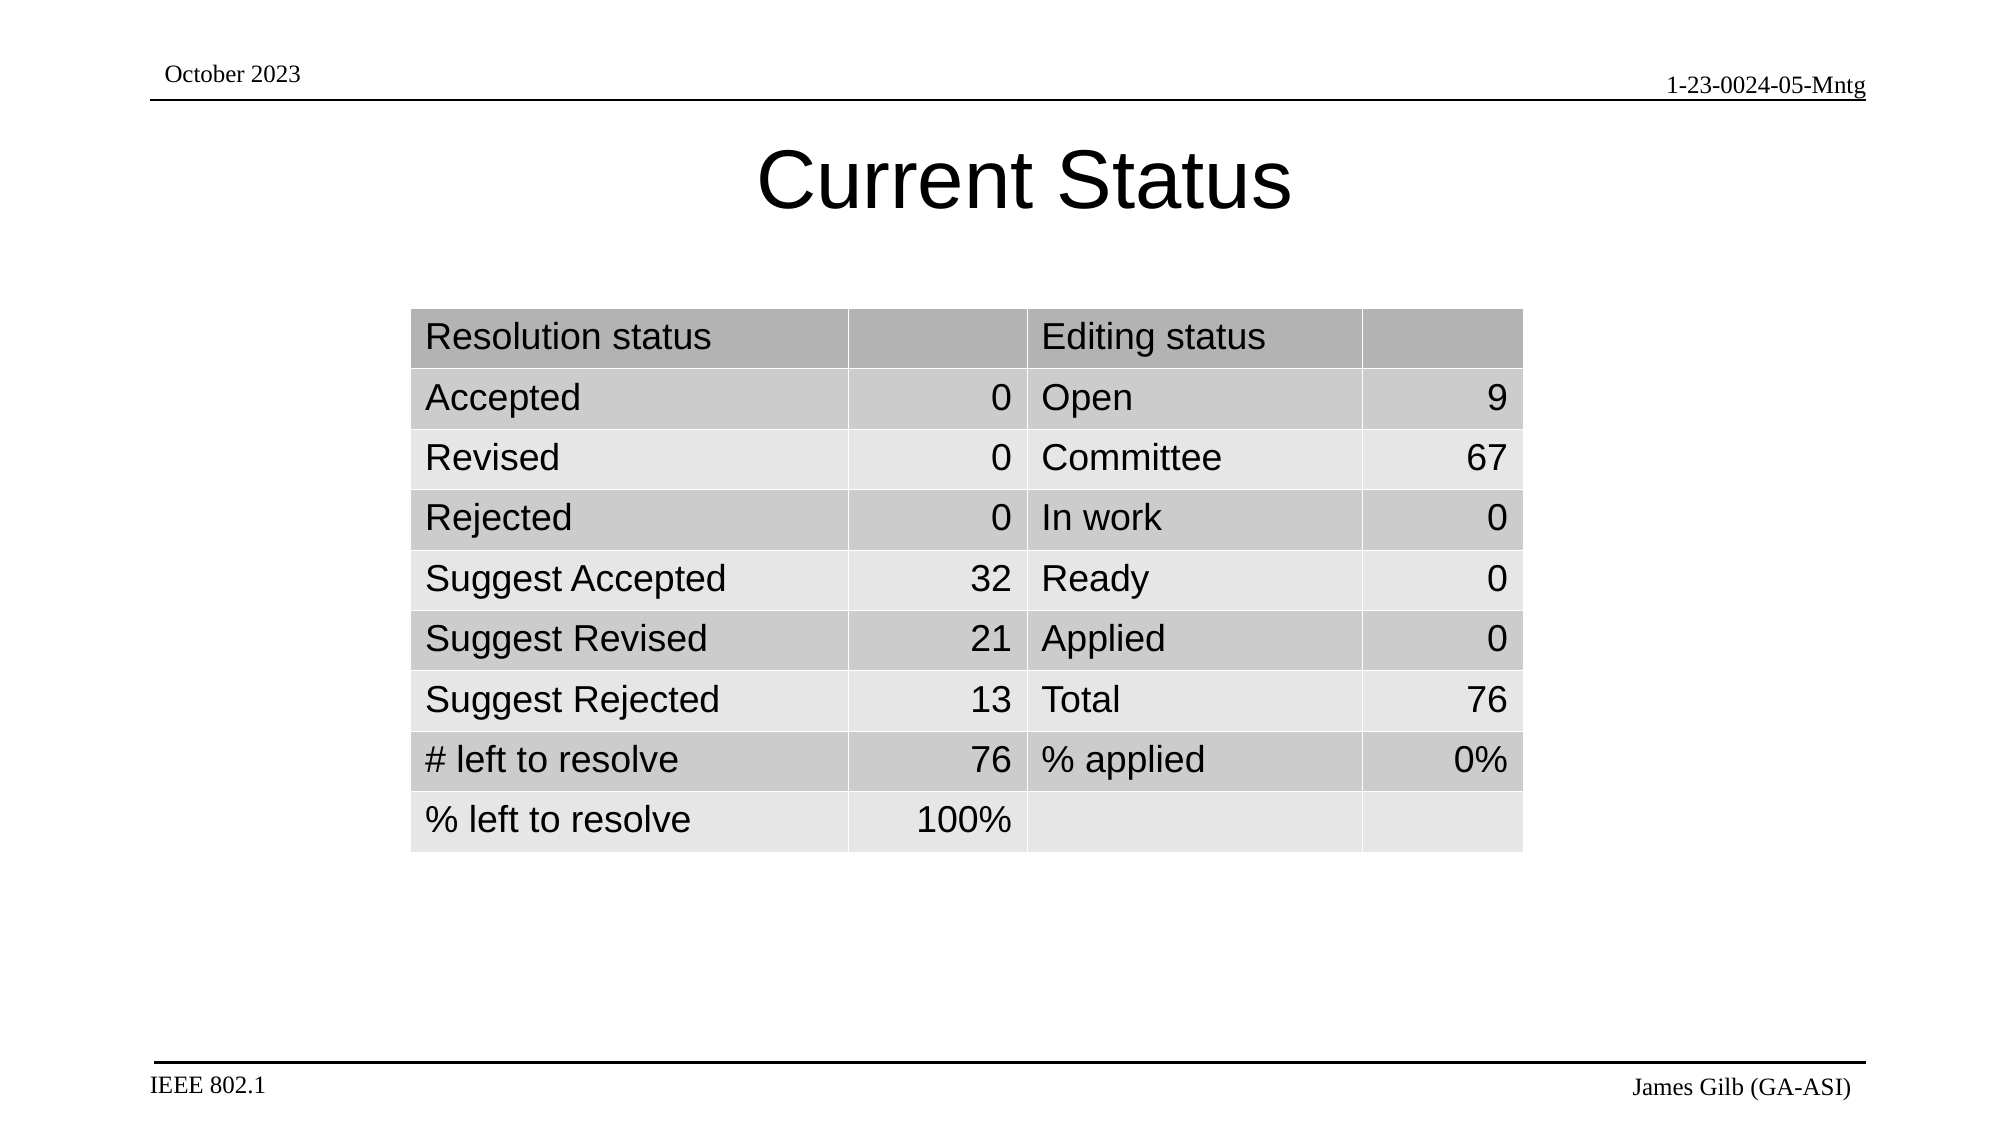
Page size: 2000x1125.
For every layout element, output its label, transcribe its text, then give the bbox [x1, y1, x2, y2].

table_cell 0% [1363, 732, 1523, 791]
table_cell 0 [849, 369, 1027, 429]
table_cell Committee [1028, 430, 1362, 489]
table_header [1363, 309, 1523, 368]
table_cell 100% [849, 792, 1027, 852]
table_cell Accepted [411, 369, 848, 429]
table_cell Suggest Revised [411, 611, 848, 670]
table_cell 76 [849, 732, 1027, 791]
table_cell In work [1028, 490, 1362, 550]
table_cell # left to resolve [411, 732, 848, 791]
table_cell 0 [849, 490, 1027, 550]
table_cell Total [1028, 671, 1362, 731]
table_cell 0 [849, 430, 1027, 489]
table_header [849, 309, 1027, 368]
table_cell Suggest Rejected [411, 671, 848, 731]
table_cell 32 [849, 551, 1027, 610]
table_cell [1028, 792, 1362, 852]
table_cell 67 [1363, 430, 1523, 489]
table_cell 0 [1363, 551, 1523, 610]
table_cell 0 [1363, 611, 1523, 670]
table_cell 9 [1363, 369, 1523, 429]
table_cell Revised [411, 430, 848, 489]
table_cell % applied [1028, 732, 1362, 791]
title Current Status [149, 112, 1900, 238]
table_cell Suggest Accepted [411, 551, 848, 610]
table_header Resolution status [411, 309, 848, 368]
table_header Editing status [1028, 309, 1362, 368]
table_cell % left to resolve [411, 792, 848, 852]
table_cell 21 [849, 611, 1027, 670]
table_cell Ready [1028, 551, 1362, 610]
table_cell Open [1028, 369, 1362, 429]
table_cell Applied [1028, 611, 1362, 670]
table_cell 76 [1363, 671, 1523, 731]
table_cell [1363, 792, 1523, 852]
table_cell 0 [1363, 490, 1523, 550]
table_cell 13 [849, 671, 1027, 731]
table_cell Rejected [411, 490, 848, 550]
